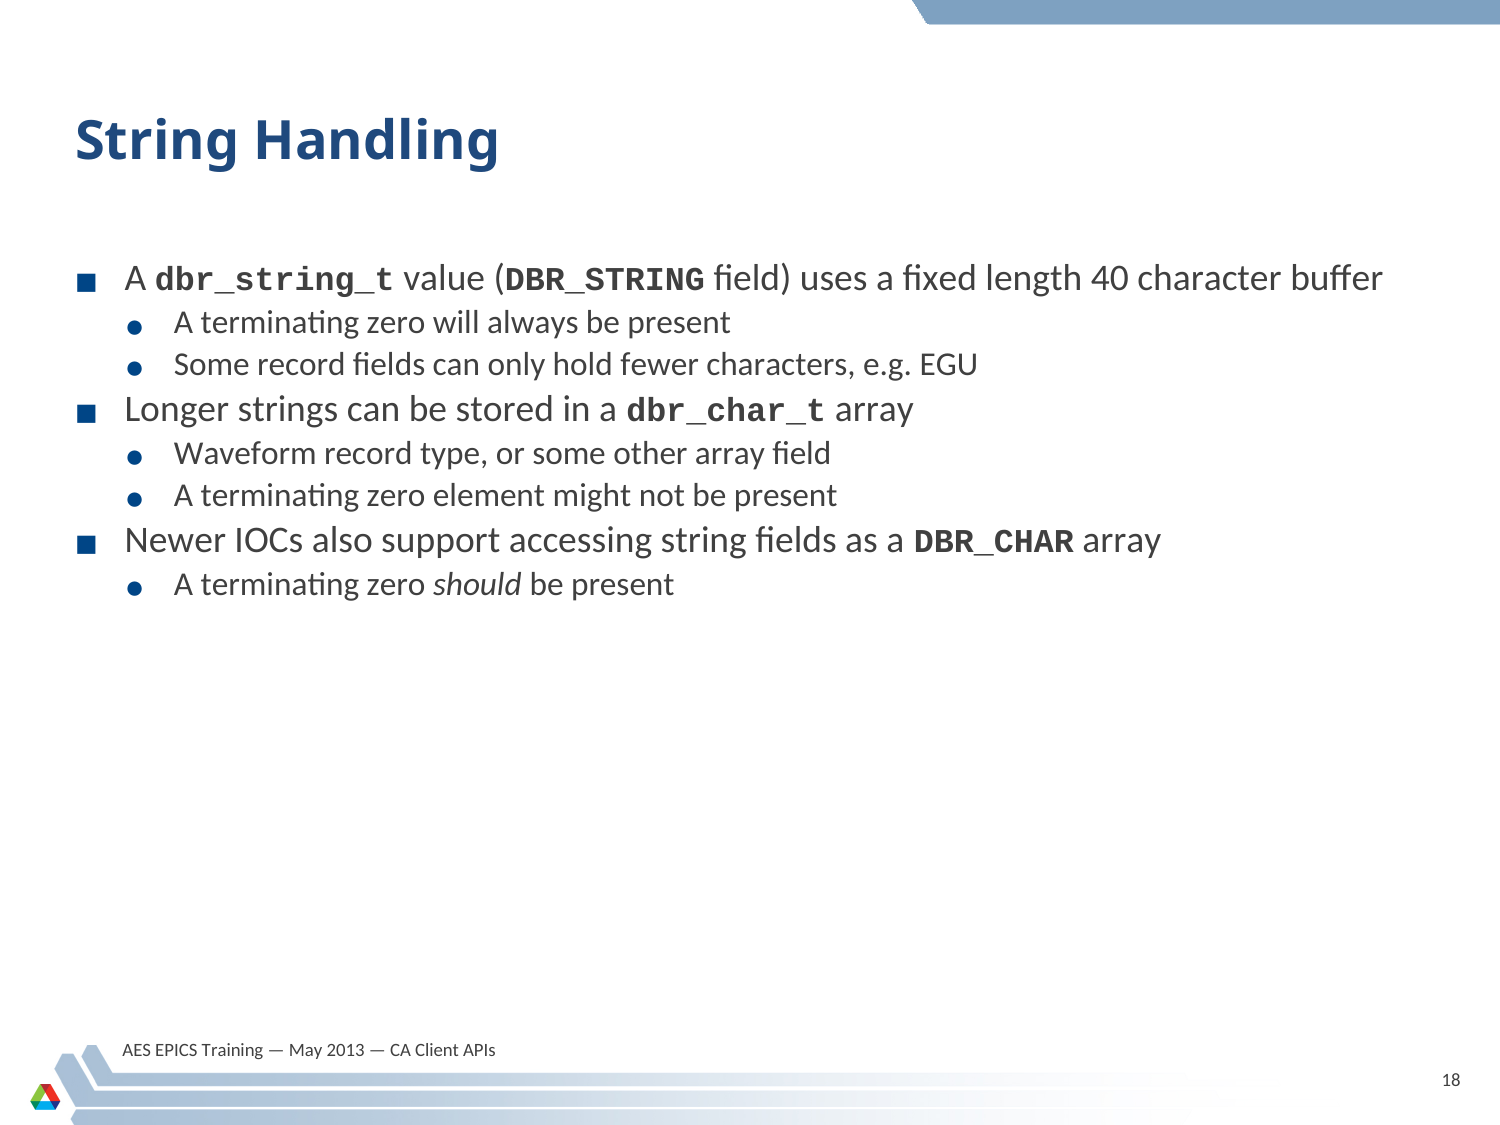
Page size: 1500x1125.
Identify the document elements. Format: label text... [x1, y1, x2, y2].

picture [0, 1037, 1500, 1125]
list A dbr_string_t value (DBR_STRING field) uses a fixed length 40 character buffer A terminating zero will always be present Some record fields can only hold fewer characters, e.g. EGU Longer strings can be stored in a dbr_char_t array Waveform record type, or some other array field A terminating zero element might not be present Newer IOCs also support accessing string fields as a DBR_CHAR array A terminating zero should be present [75, 262, 1426, 1006]
picture [0, 0, 1500, 26]
title String Handling [75, 45, 1426, 233]
